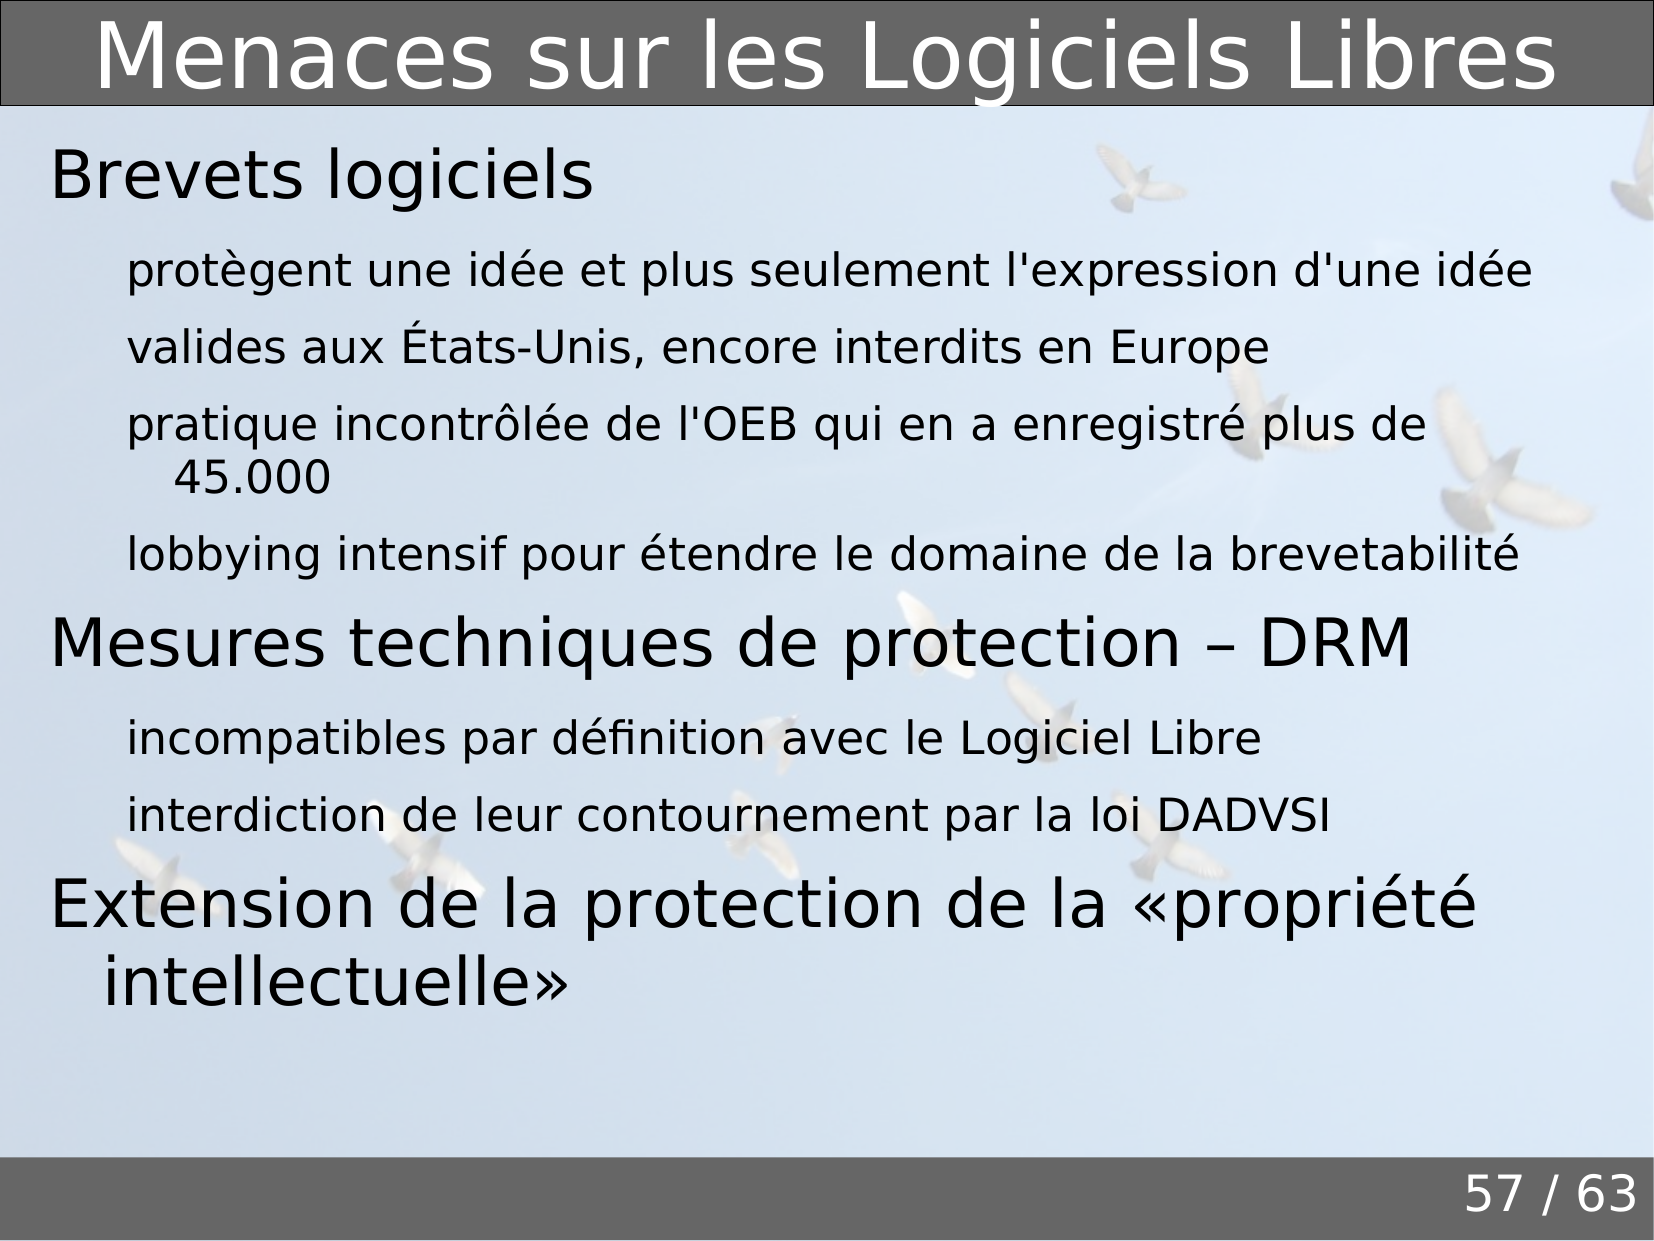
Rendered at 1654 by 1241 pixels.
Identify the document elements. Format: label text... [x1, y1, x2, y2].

title Menaces sur les Logiciels Libres [0, 2, 1654, 110]
list Brevets logiciels protègent une idée et plus seulement l'expression d'une idée valides aux États-Unis, encore interdits en Europe pratique incontrôlée de l'OEB qui en a enregistré plus de 45.000 lobbying intensif pour étendre le domaine de la brevetabilité Mesures techniques de protection – DRM incompatibles par définition avec le Logiciel Libre interdiction de leur contournement par la loi DADVSI Extension de la protection de la «propriété intellectuelle» [31, 136, 1596, 1097]
